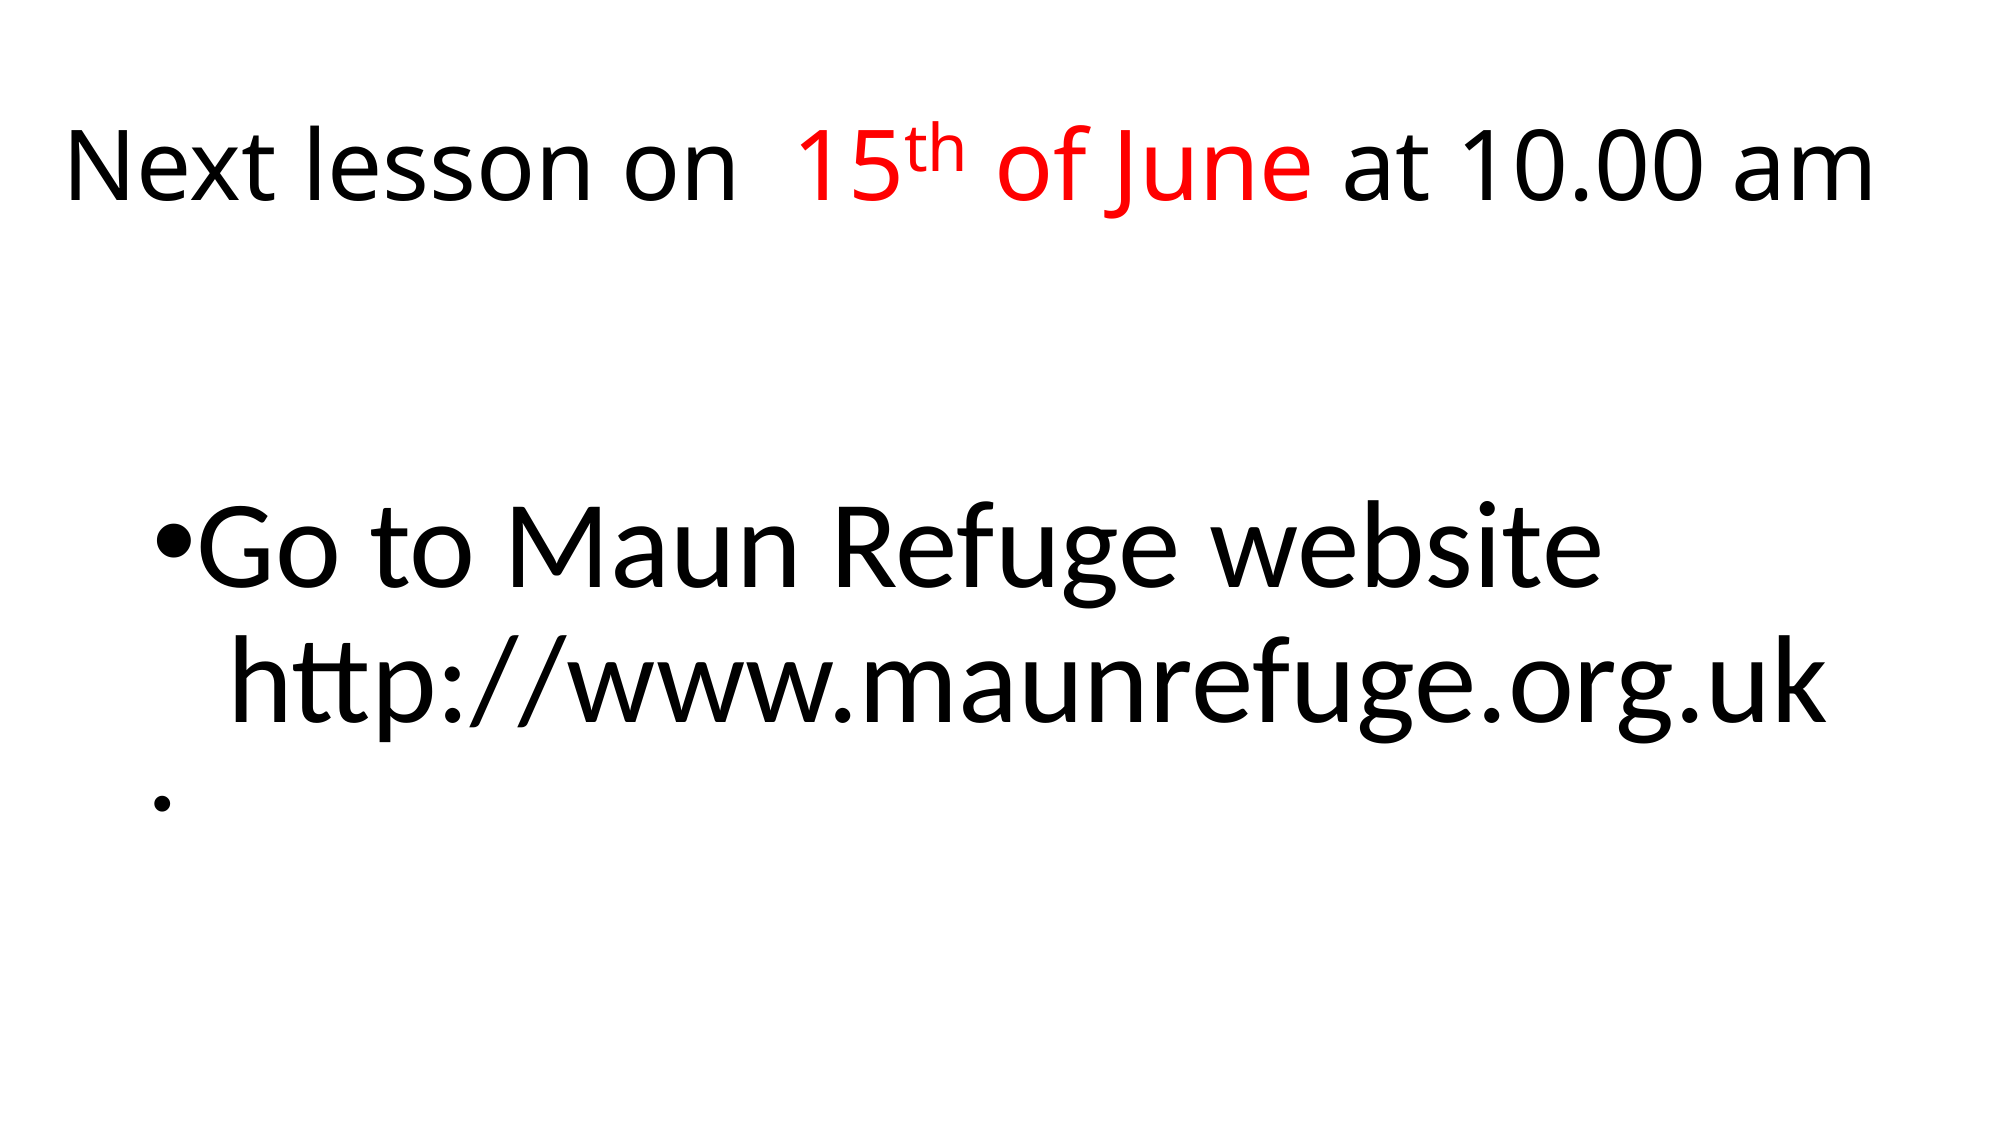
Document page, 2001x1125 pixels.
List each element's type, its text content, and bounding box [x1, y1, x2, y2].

title Next lesson on 15th of June at 10.00 am [47, 59, 1920, 278]
list Go to Maun Refuge website http://www.maunrefuge.org.uk [137, 472, 1863, 915]
